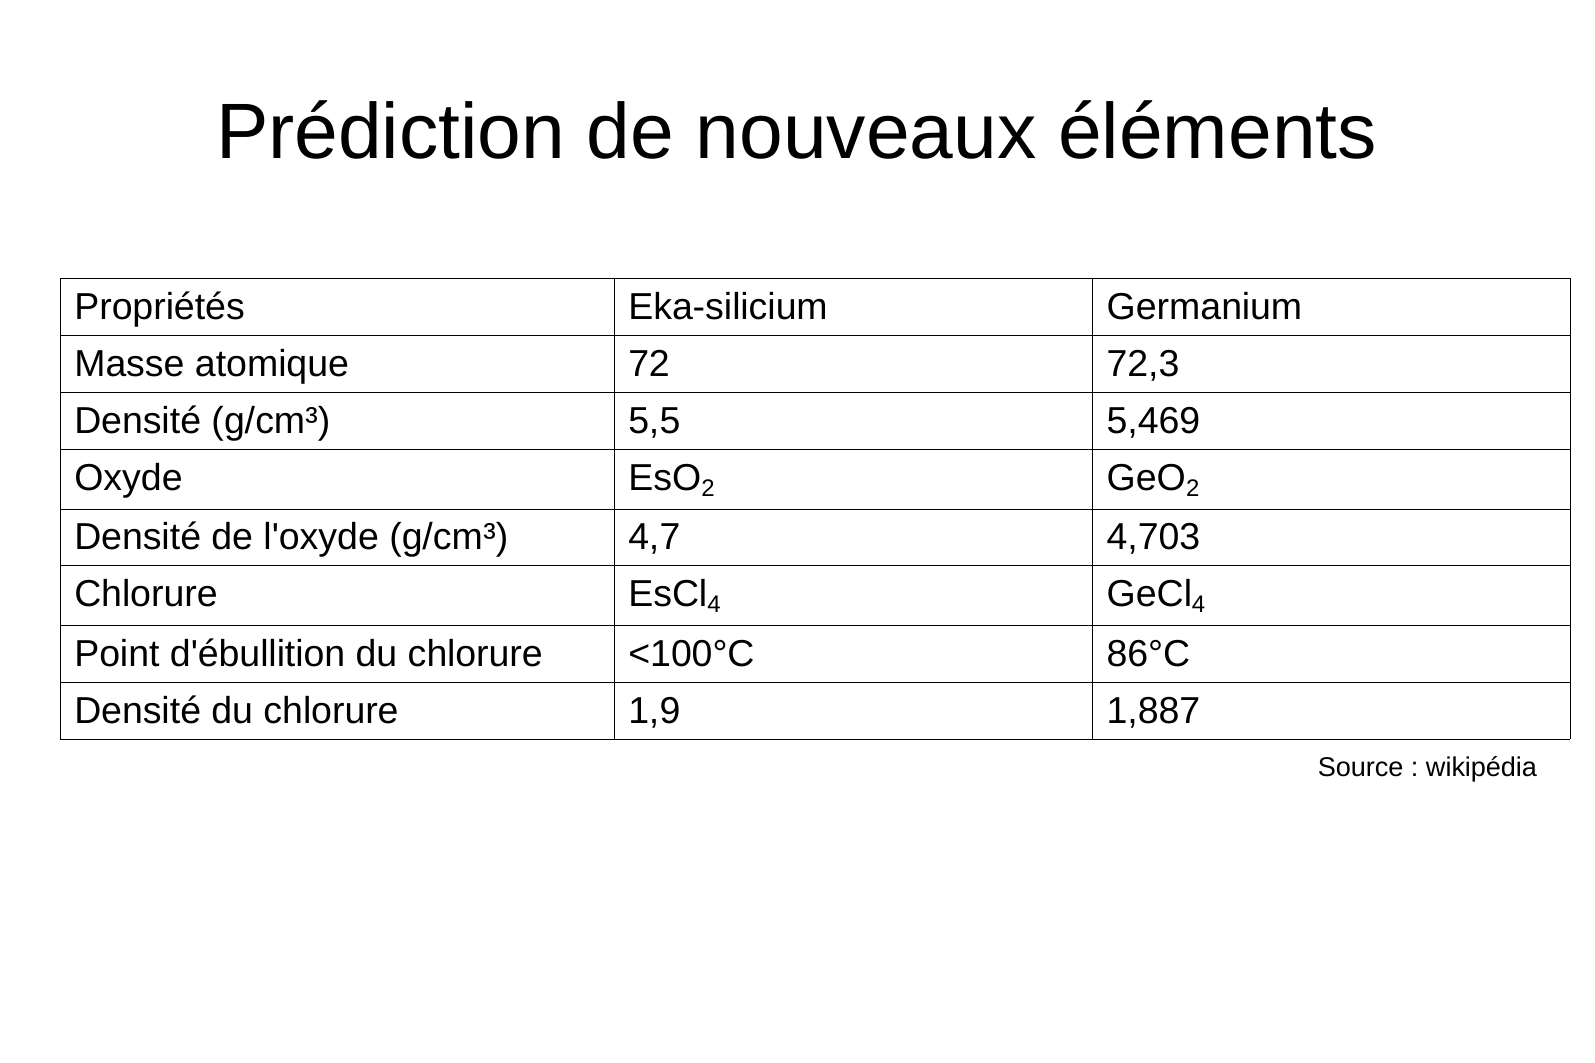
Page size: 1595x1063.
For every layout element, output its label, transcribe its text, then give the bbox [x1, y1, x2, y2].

text_box Source : wikipédia [1303, 744, 1560, 790]
table_header Germanium [1093, 279, 1570, 335]
table_cell EsO2 [615, 450, 1092, 509]
table_cell Densité du chlorure [61, 683, 614, 739]
table_cell 4,703 [1093, 510, 1570, 565]
table_cell 1,887 [1093, 683, 1570, 739]
table_cell Chlorure [61, 566, 614, 625]
table_cell 86°C [1093, 626, 1570, 682]
table_cell Densité (g/cm³) [61, 393, 614, 449]
table_cell GeCl4 [1093, 566, 1570, 625]
table_cell EsCl4 [615, 566, 1092, 625]
table_cell 72,3 [1093, 336, 1570, 392]
table_cell 72 [615, 336, 1092, 392]
table_cell Oxyde [61, 450, 614, 509]
title Prédiction de nouveaux éléments [79, 42, 1515, 220]
table_header Eka-silicium [615, 279, 1092, 335]
table_cell Point d'ébullition du chlorure [61, 626, 614, 682]
table_cell 5,5 [615, 393, 1092, 449]
table_cell 1,9 [615, 683, 1092, 739]
table_cell 4,7 [615, 510, 1092, 565]
table_cell Densité de l'oxyde (g/cm³) [61, 510, 614, 565]
table_cell GeO2 [1093, 450, 1570, 509]
table_header Propriétés [61, 279, 614, 335]
table_cell 5,469 [1093, 393, 1570, 449]
table_cell <100°C [615, 626, 1092, 682]
table_cell Masse atomique [61, 336, 614, 392]
